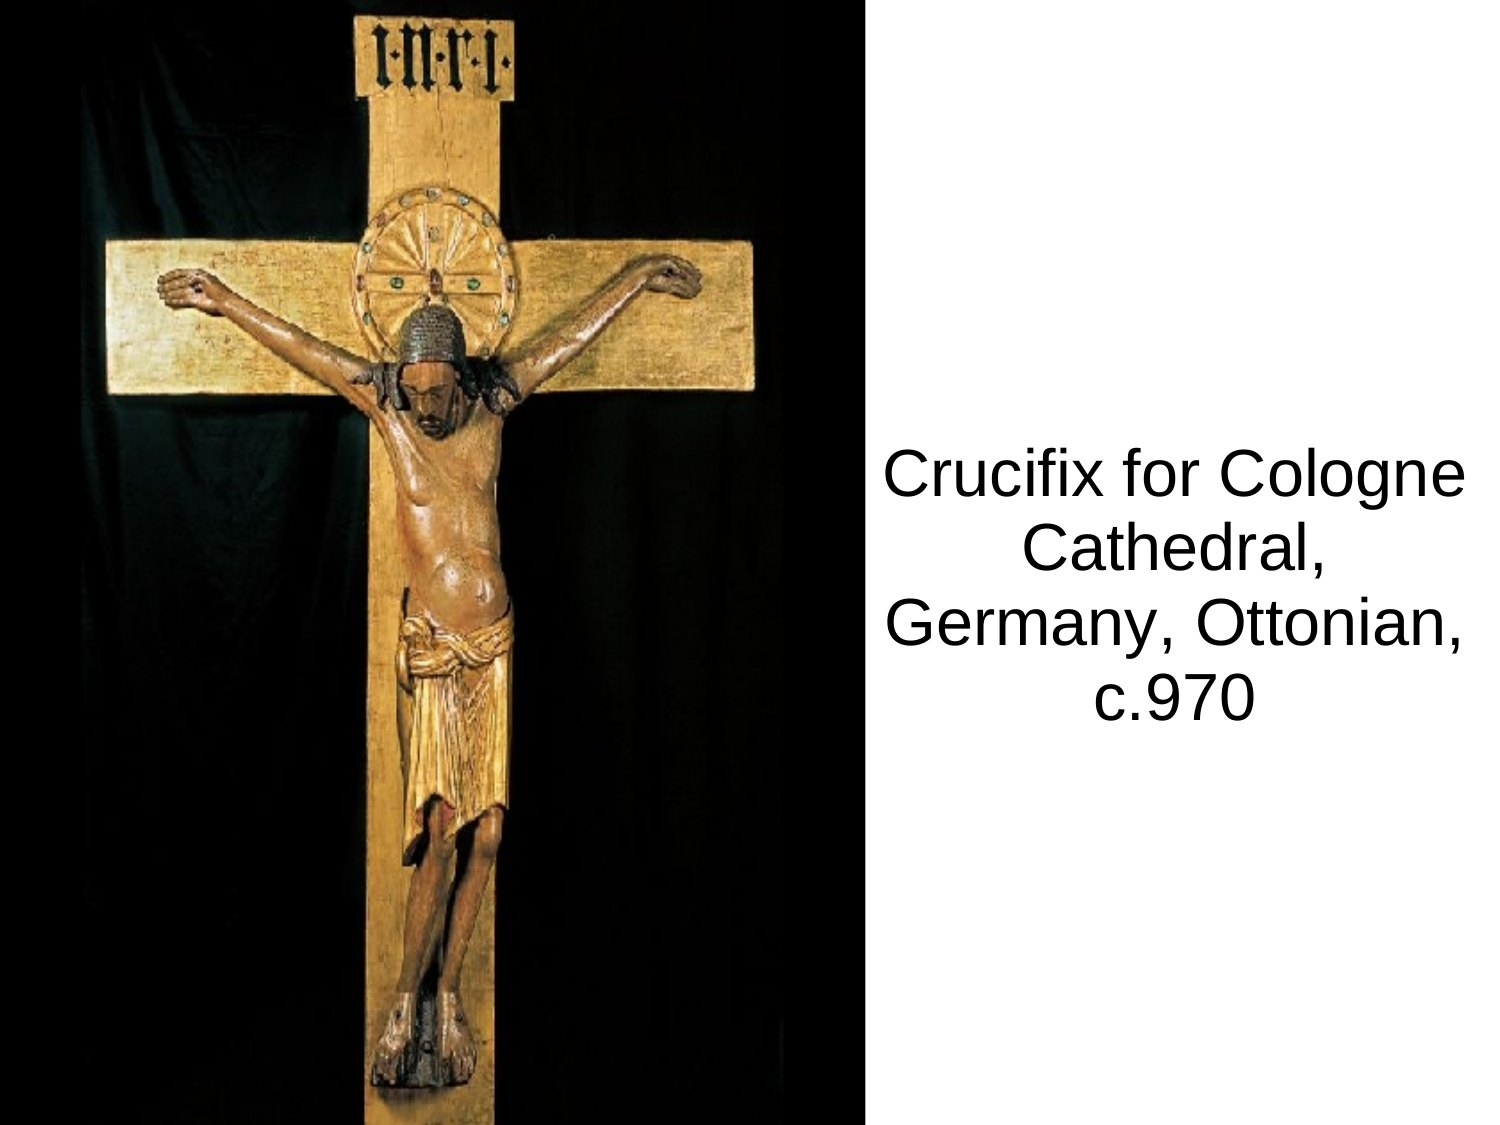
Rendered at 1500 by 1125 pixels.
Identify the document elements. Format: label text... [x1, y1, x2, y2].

title Crucifix for Cologne Cathedral, Germany, Ottonian, c.970 [866, 45, 1488, 1125]
picture [0, 0, 866, 1125]
